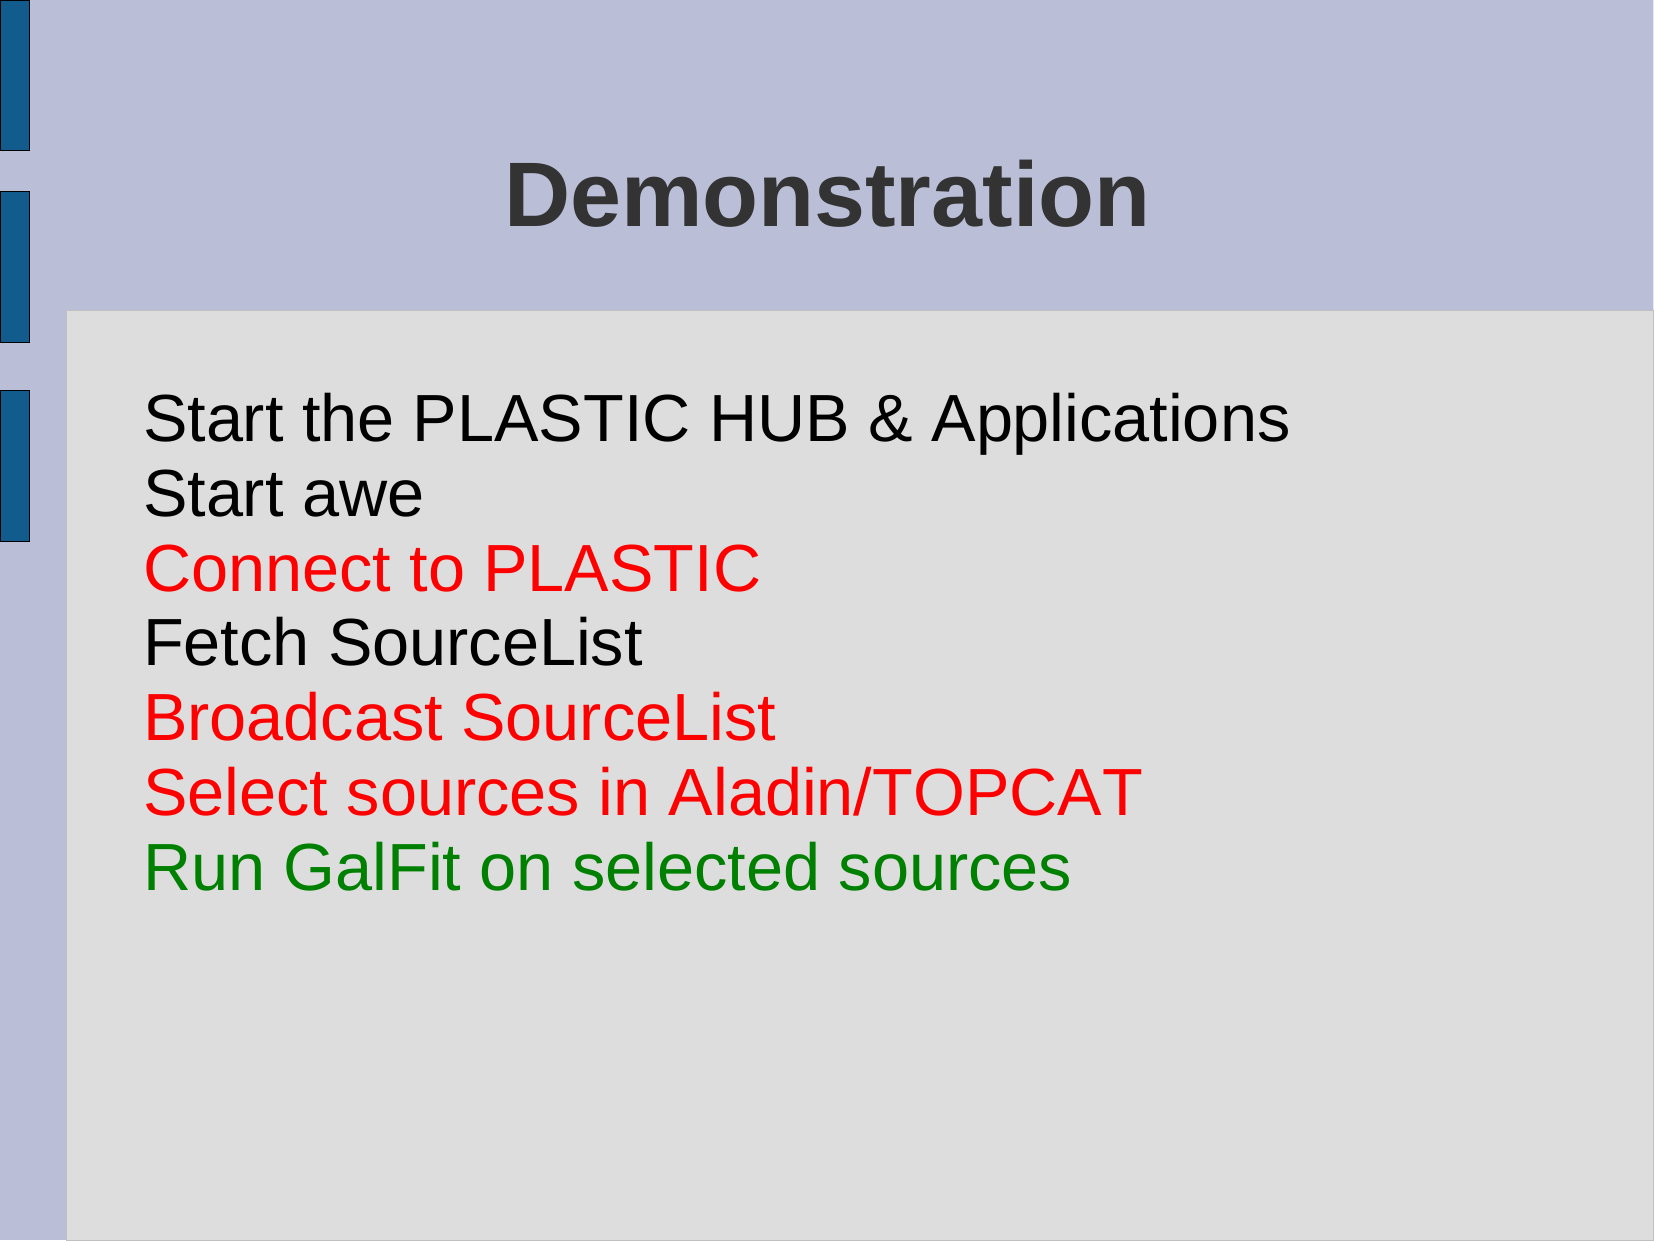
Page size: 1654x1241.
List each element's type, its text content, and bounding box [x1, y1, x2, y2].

list Start the PLASTIC HUB & Applications Start awe Connect to PLASTIC Fetch SourceList Broadcast SourceList Select sources in Aladin/TOPCAT Run GalFit on selected sources [125, 381, 1538, 1163]
title Demonstration [121, 91, 1534, 299]
